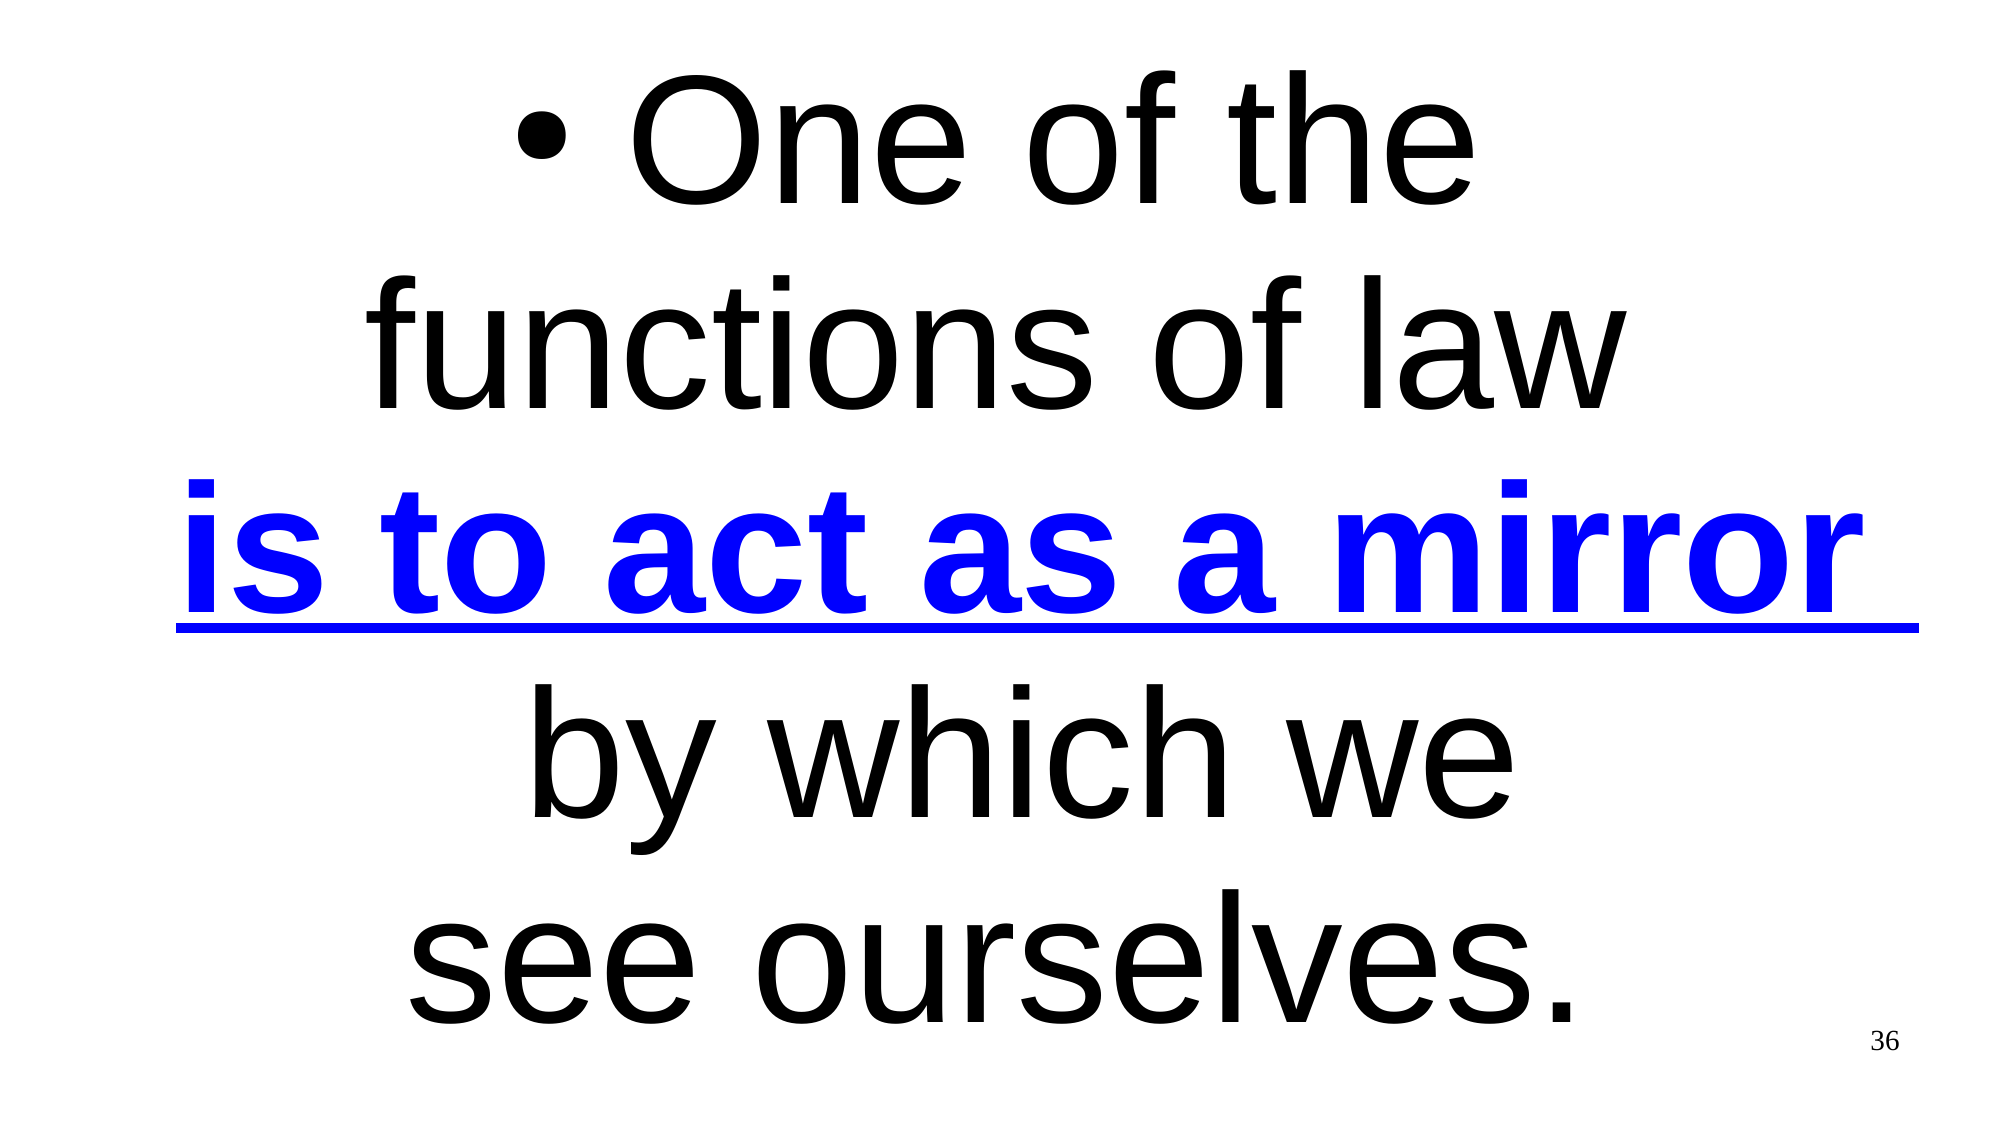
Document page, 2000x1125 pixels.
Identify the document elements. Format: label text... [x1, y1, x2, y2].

list One of the functions of law is to act as a mirror by which we see ourselves. [37, 37, 1988, 1088]
